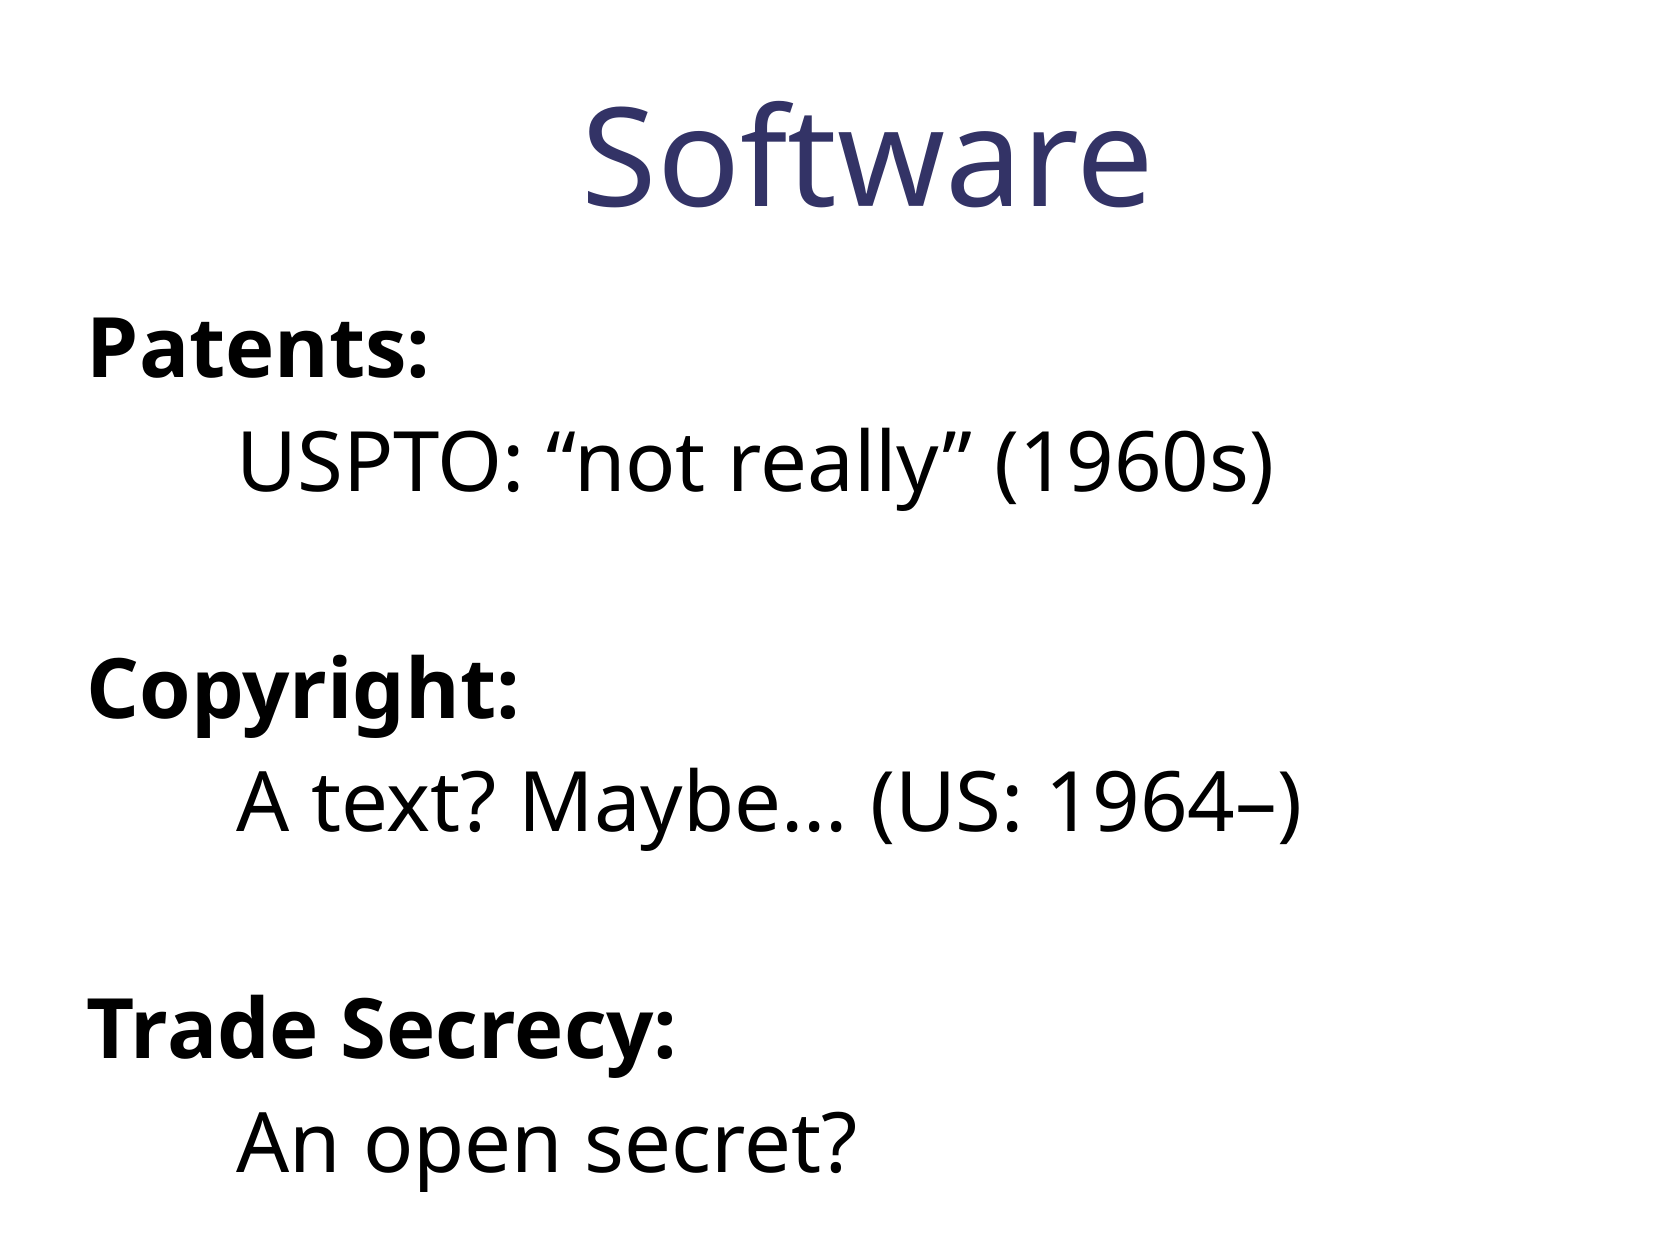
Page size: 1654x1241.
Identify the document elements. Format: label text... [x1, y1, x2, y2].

subtitle Patents: USPTO: “not really” (1960s) Copyright: A text? Maybe... (US: 1964–) Trade Secrecy: An open secret? [86, 337, 1576, 1148]
title Software [82, 49, 1654, 257]
